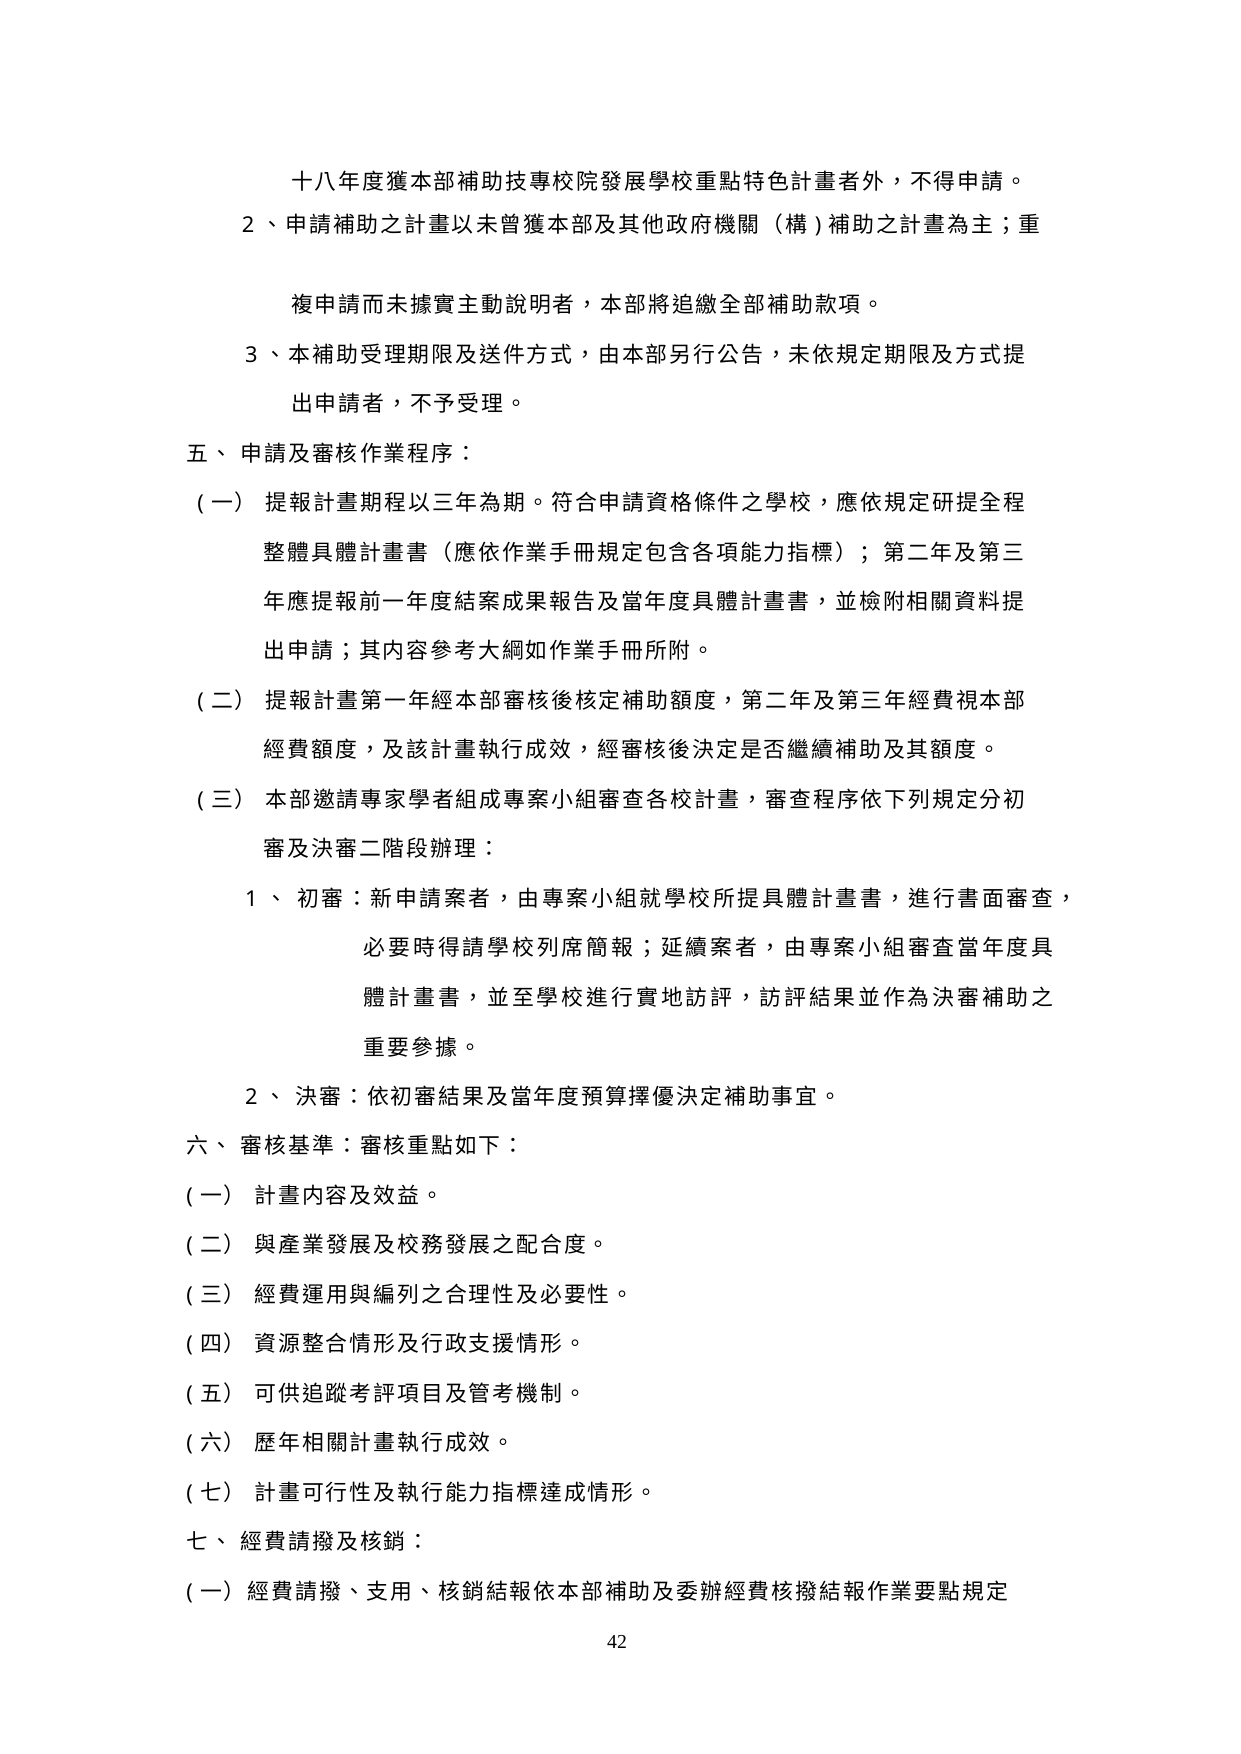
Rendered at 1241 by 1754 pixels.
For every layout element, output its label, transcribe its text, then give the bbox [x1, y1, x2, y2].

text_box 複申請而未據實主動說明者，本部將追繳全部補助款項。 3、本補助受理期限及送件方式，由本部另行公告，未依規定期限及方式提 出申請者，不予受理。 五、 申請及審核作業程序： (一） 提報計晝期程以三年為期。符合申請資格條件之學校，應依規定研提全程 整體具體計畫書（應依作業手冊規定包含各項能力指標）；第二年及第三 年應提報前一年度結案成果報告及當年度具體計晝書，並檢附相關資料提 出申請；其内容參考大綱如作業手冊所附。 (二） 提報計晝第一年經本部審核後核定補助額度，第二年及第三年經費視本部 經費額度，及該計畫執行成效，經審核後決定是否繼續補助及其額度。 (三） 本部邀請專家學者組成專案小組審查各校計晝，審查程序依下列規定分初 審及決審二階段辦理： 1、 初審：新申請案者，由專案小組就學校所提具體計晝書，進行書面審查， 必要時得請學校列席簡報；延續案者，由專案小組審査當年度具 體計畫書，並至學校進行實地訪評，訪評結果並作為決審補助之 重要參據。 2、 決審：依初審結果及當年度預算擇優決定補助事宜。 六、 審核基準：審核重點如下： (一） 計晝内容及效益。 (二） 與產業發展及校務發展之配合度。 (三） 經費運用與編列之合理性及必要性。 (四） 資源整合情形及行政支援情形。 (五） 可供追蹤考評項目及管考機制。 (六） 歷年相關計畫執行成效。 (七） 計畫可行性及執行能力指標達成情形。 七、 經費請撥及核銷： (一）經費請撥、支用、核銷結報依本部補助及委辦經費核撥結報作業要點規定 [186, 267, 1055, 1597]
text_box 十八年度獲本部補助技專校院發展學校重點特色計畫者外，不得申請。 2、申請補助之計畫以未曾獲本部及其他政府機關（構)補助之計晝為主；重 [242, 167, 1053, 248]
text_box 42 [607, 1629, 633, 1649]
